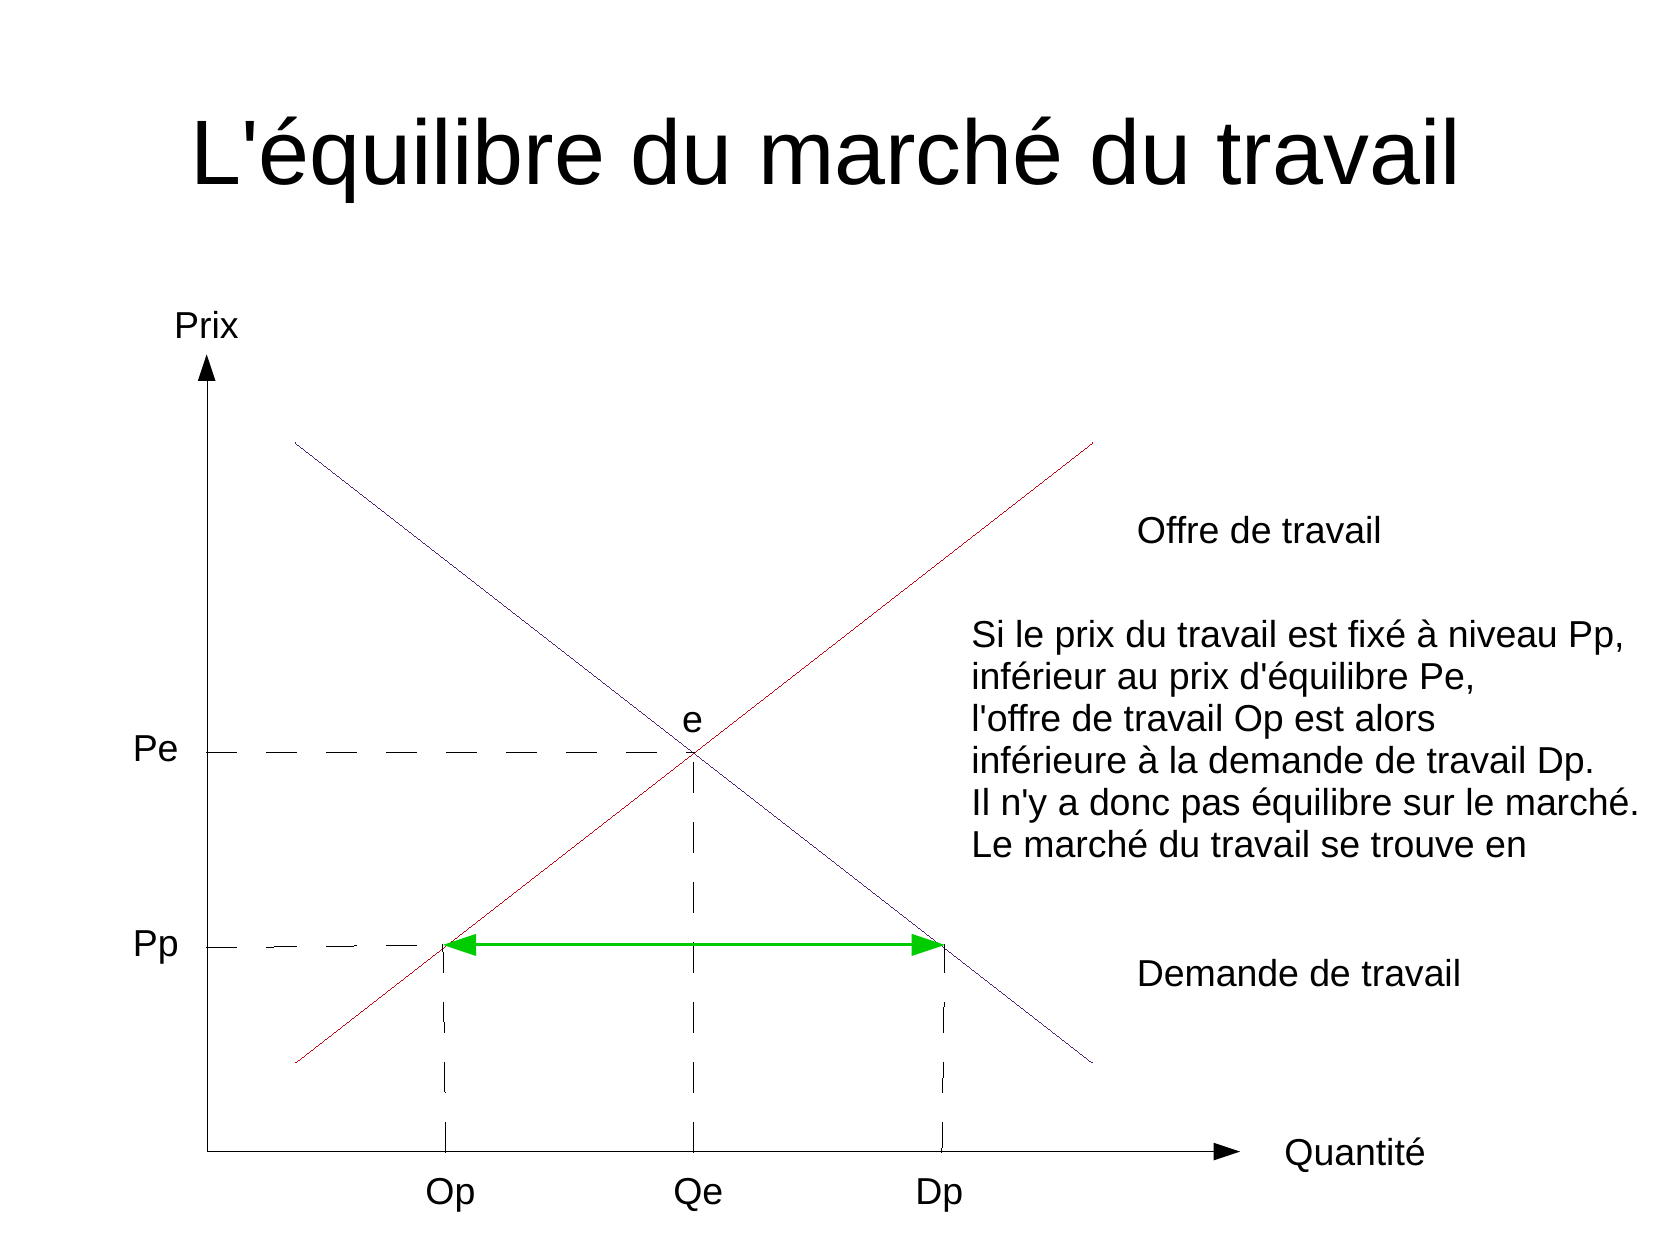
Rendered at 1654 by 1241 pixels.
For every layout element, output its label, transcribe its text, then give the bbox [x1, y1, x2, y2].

text_box Op [410, 1163, 491, 1221]
text_box Quantité [1269, 1124, 1442, 1182]
text_box Pp [118, 915, 194, 973]
text_box Demande de travail [1122, 944, 1477, 1002]
text_box Prix [159, 297, 254, 355]
text_box e [667, 690, 718, 748]
title L'équilibre du marché du travail [82, 49, 1571, 257]
text_box Offre de travail [1122, 501, 1398, 559]
text_box Dp [900, 1163, 981, 1221]
text_box Si le prix du travail est fixé à niveau Pp, inférieur au prix d'équilibre Pe, l'offre de travail Op est alors inférieure à la demande de travail Dp. Il n'y a donc pas équilibre sur le marché. Le marché du travail se trouve en [956, 606, 1654, 871]
text_box Pe [118, 720, 194, 778]
text_box Qe [658, 1163, 739, 1221]
